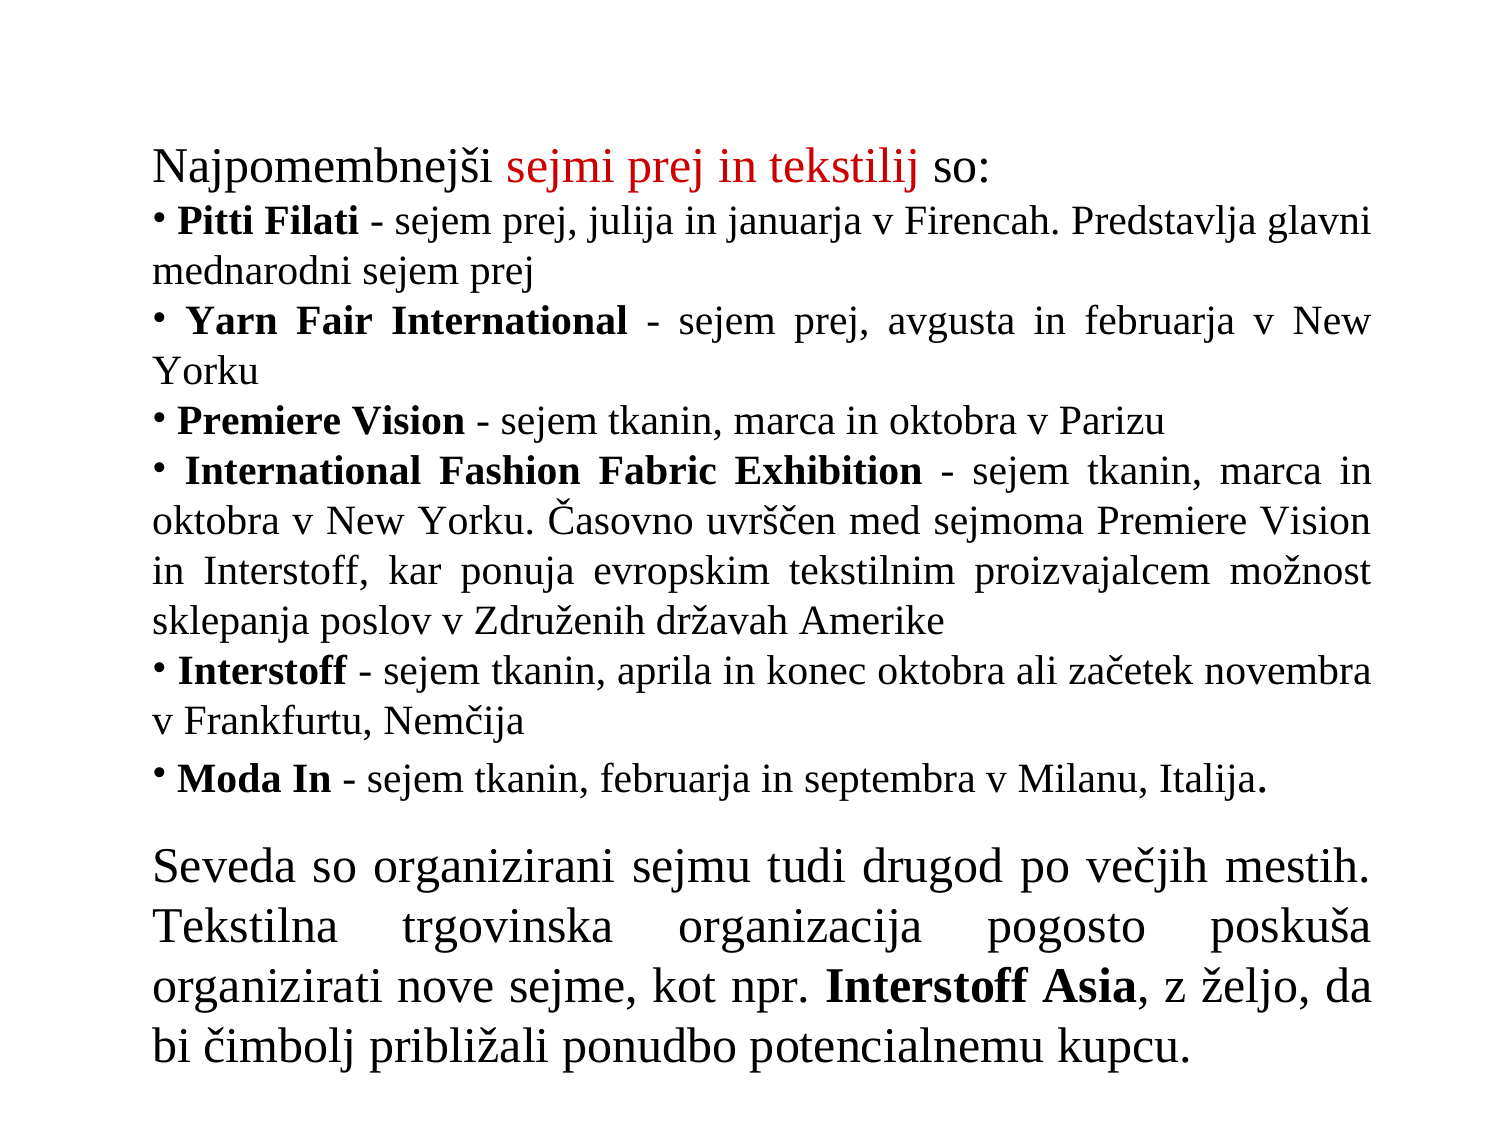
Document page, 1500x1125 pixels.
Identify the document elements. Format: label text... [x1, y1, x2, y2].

text_box Najpomembnejši sejmi prej in tekstilij so: Pitti Filati - sejem prej, julija in januarja v Firencah. Predstavlja glavni mednarodni sejem prej Yarn Fair International - sejem prej, avgusta in februarja v New Yorku Premiere Vision - sejem tkanin, marca in oktobra v Parizu International Fashion Fabric Exhibition - sejem tkanin, marca in oktobra v New Yorku. Časovno uvrščen med sejmoma Premiere Vision in Interstoff, kar ponuja evropskim tekstilnim proizvajalcem možnost sklepanja poslov v Združenih državah Amerike Interstoff - sejem tkanin, aprila in konec oktobra ali začetek novembra v Frankfurtu, Nemčija Moda In - sejem tkanin, februarja in septembra v Milanu, Italija. Seveda so organizirani sejmu tudi drugod po večjih mestih. Tekstilna trgovinska organizacija pogosto poskuša organizirati nove sejme, kot npr. Interstoff Asia, z željo, da bi čimbolj približali ponudbo potencialnemu kupcu. [137, 124, 1388, 1081]
